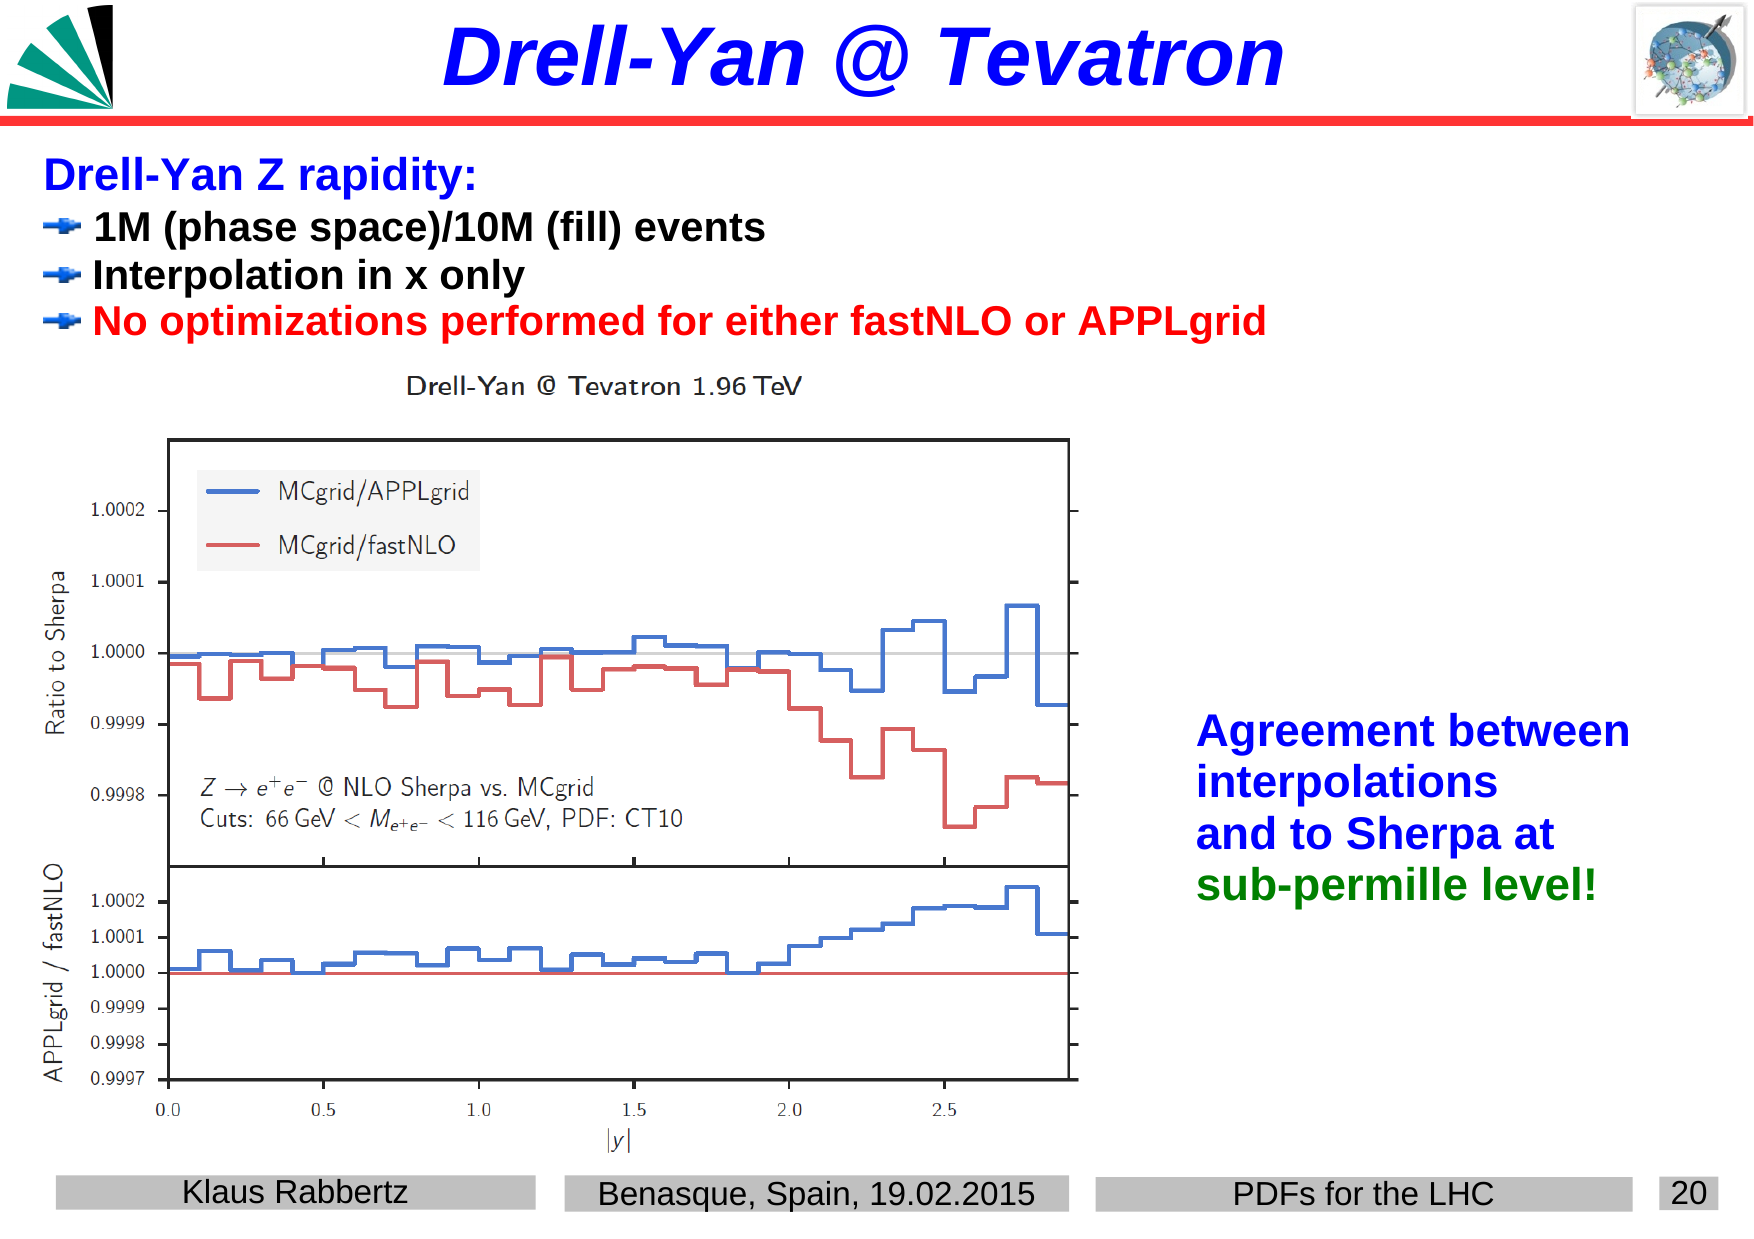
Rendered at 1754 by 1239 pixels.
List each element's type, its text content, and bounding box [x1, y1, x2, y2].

picture [7, 5, 113, 110]
text_box Agreement between interpolations and to Sherpa at sub-permille level! [1184, 699, 1644, 917]
picture [1631, 2, 1748, 119]
title Drell-Yan @ Tevatron [123, 0, 1606, 114]
text_box Drell-Yan Z rapidity: 1M (phase space)/10M (fill) events Interpolation in x only No optimizations performed for either fastNLO or APPLgrid [31, 143, 1279, 399]
picture [37, 364, 1084, 1155]
